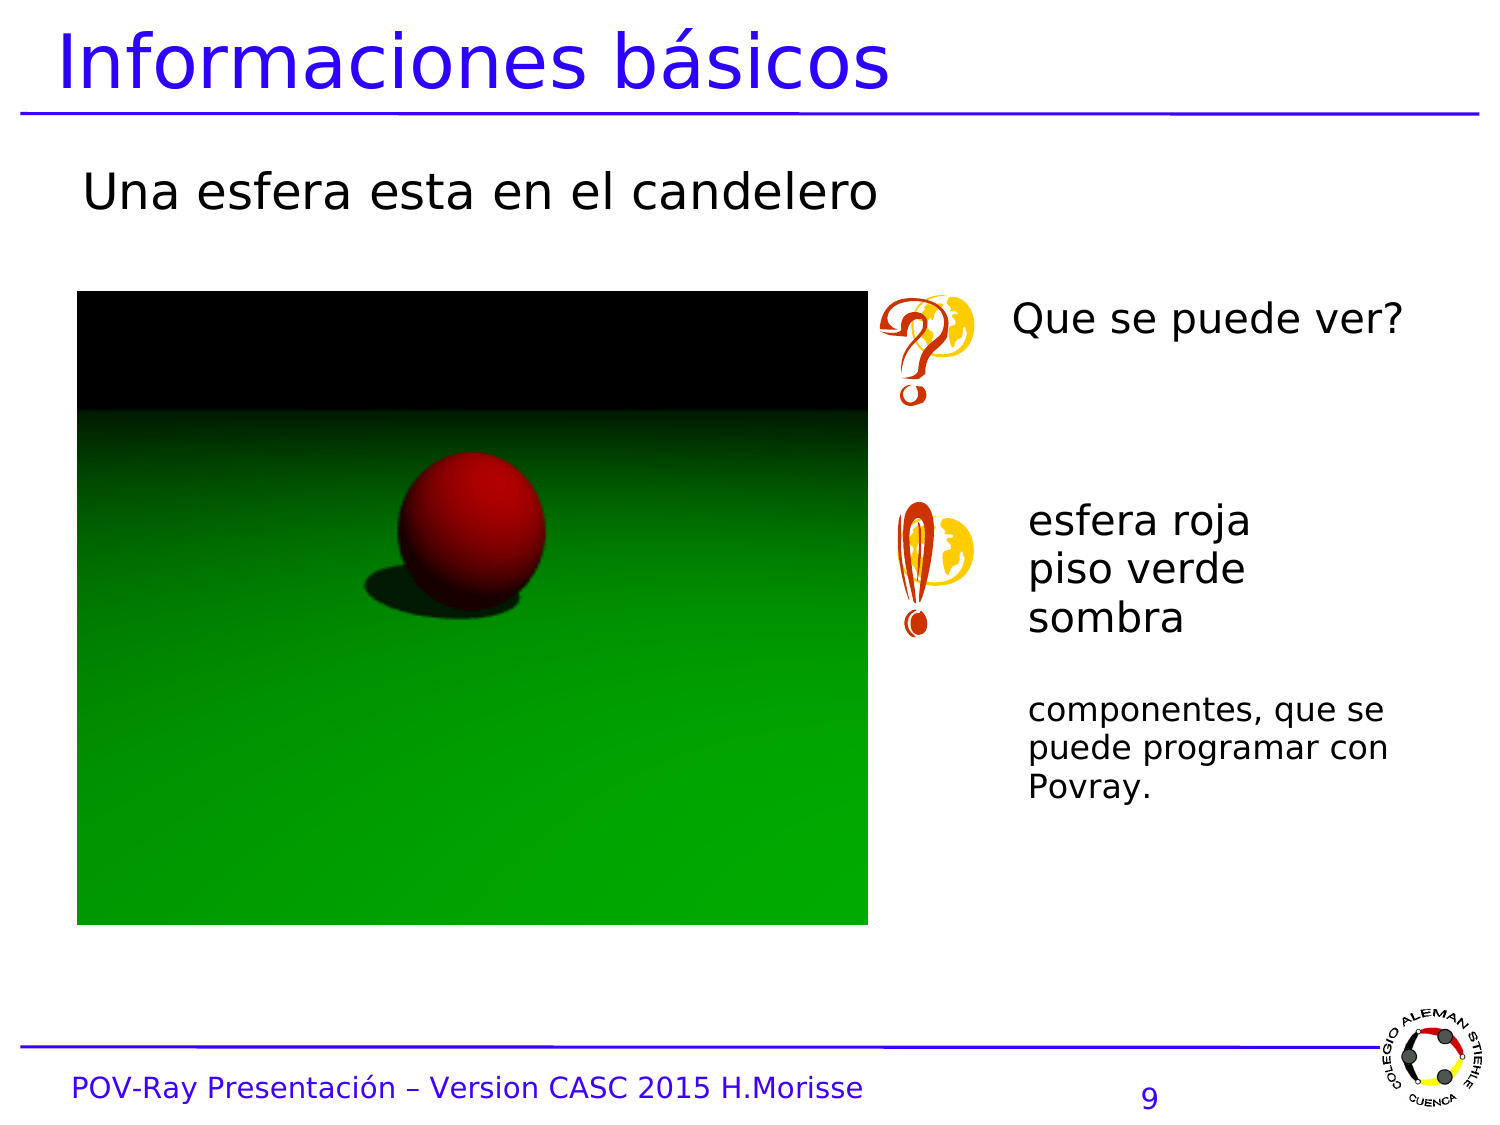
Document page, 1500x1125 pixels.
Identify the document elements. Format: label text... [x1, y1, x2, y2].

text_box [900, 384, 927, 407]
list Que se puede ver? [997, 295, 1500, 396]
title Informaciones básicos [29, 11, 1152, 114]
text_box [879, 295, 975, 380]
text_box esfera roja piso verde sombra componentes, que se puede programar con Povray. [1006, 489, 1418, 818]
picture [897, 501, 934, 638]
picture [76, 290, 869, 925]
text_box Una esfera esta en el candelero [78, 148, 1123, 237]
picture [1380, 1004, 1486, 1110]
text_box [934, 518, 974, 586]
